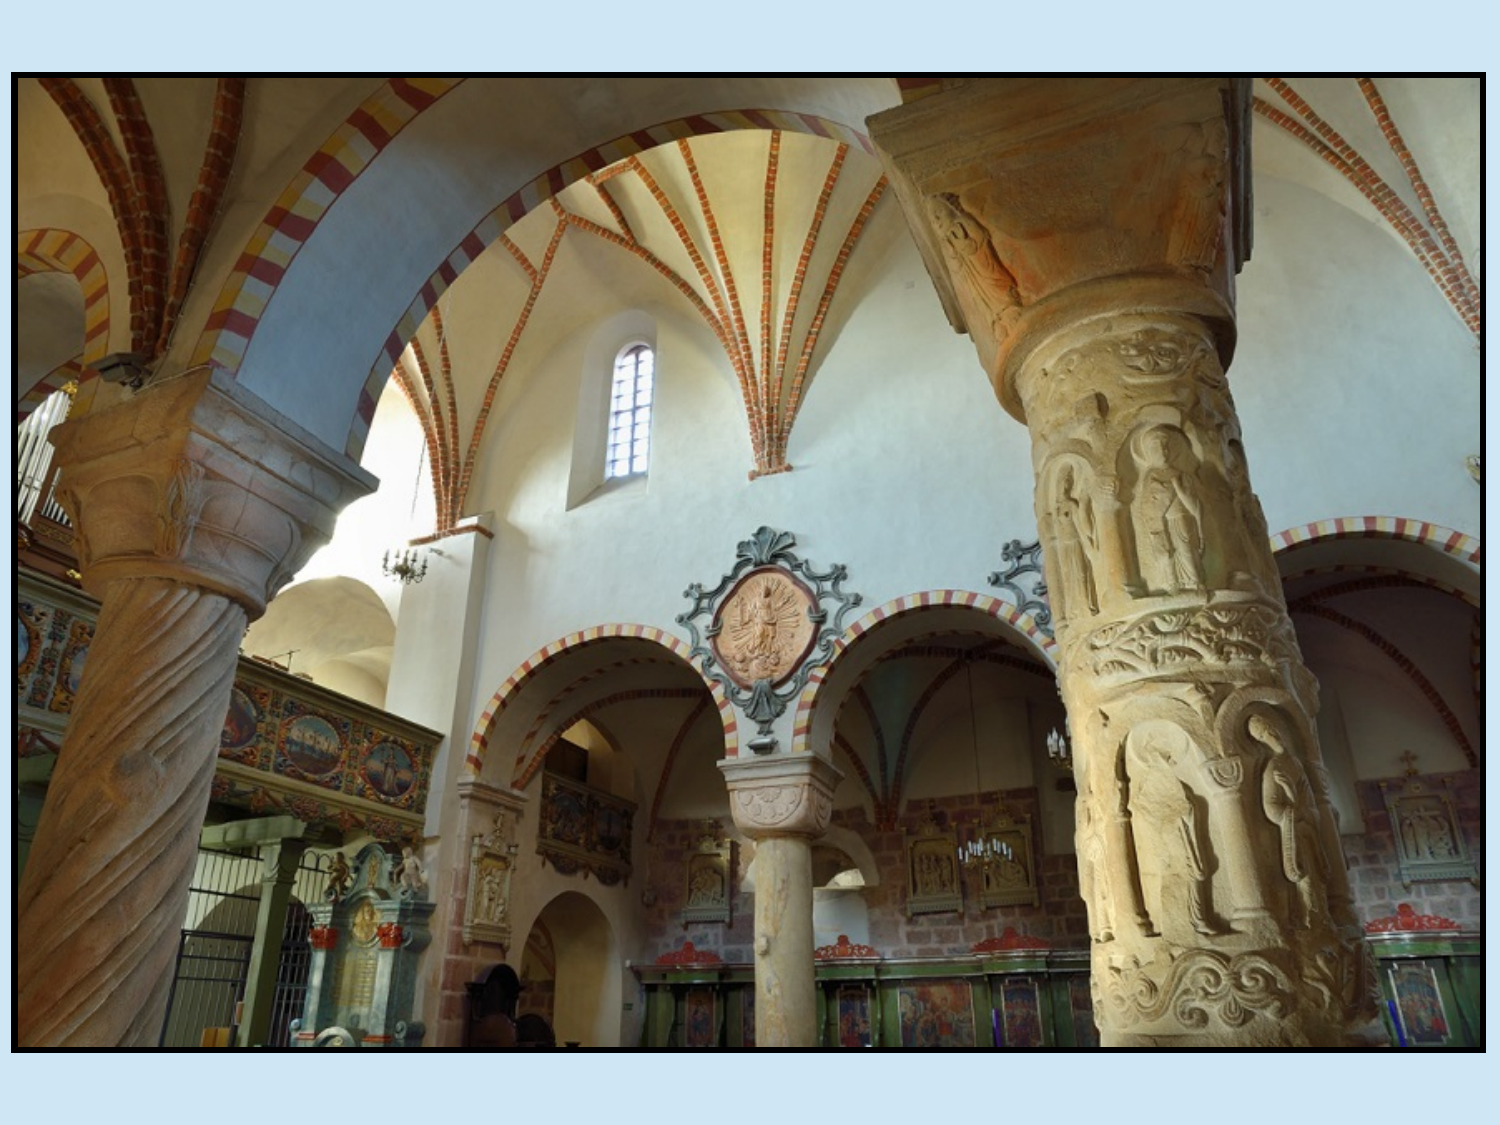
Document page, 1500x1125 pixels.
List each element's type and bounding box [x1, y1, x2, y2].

picture [17, 78, 1480, 1047]
